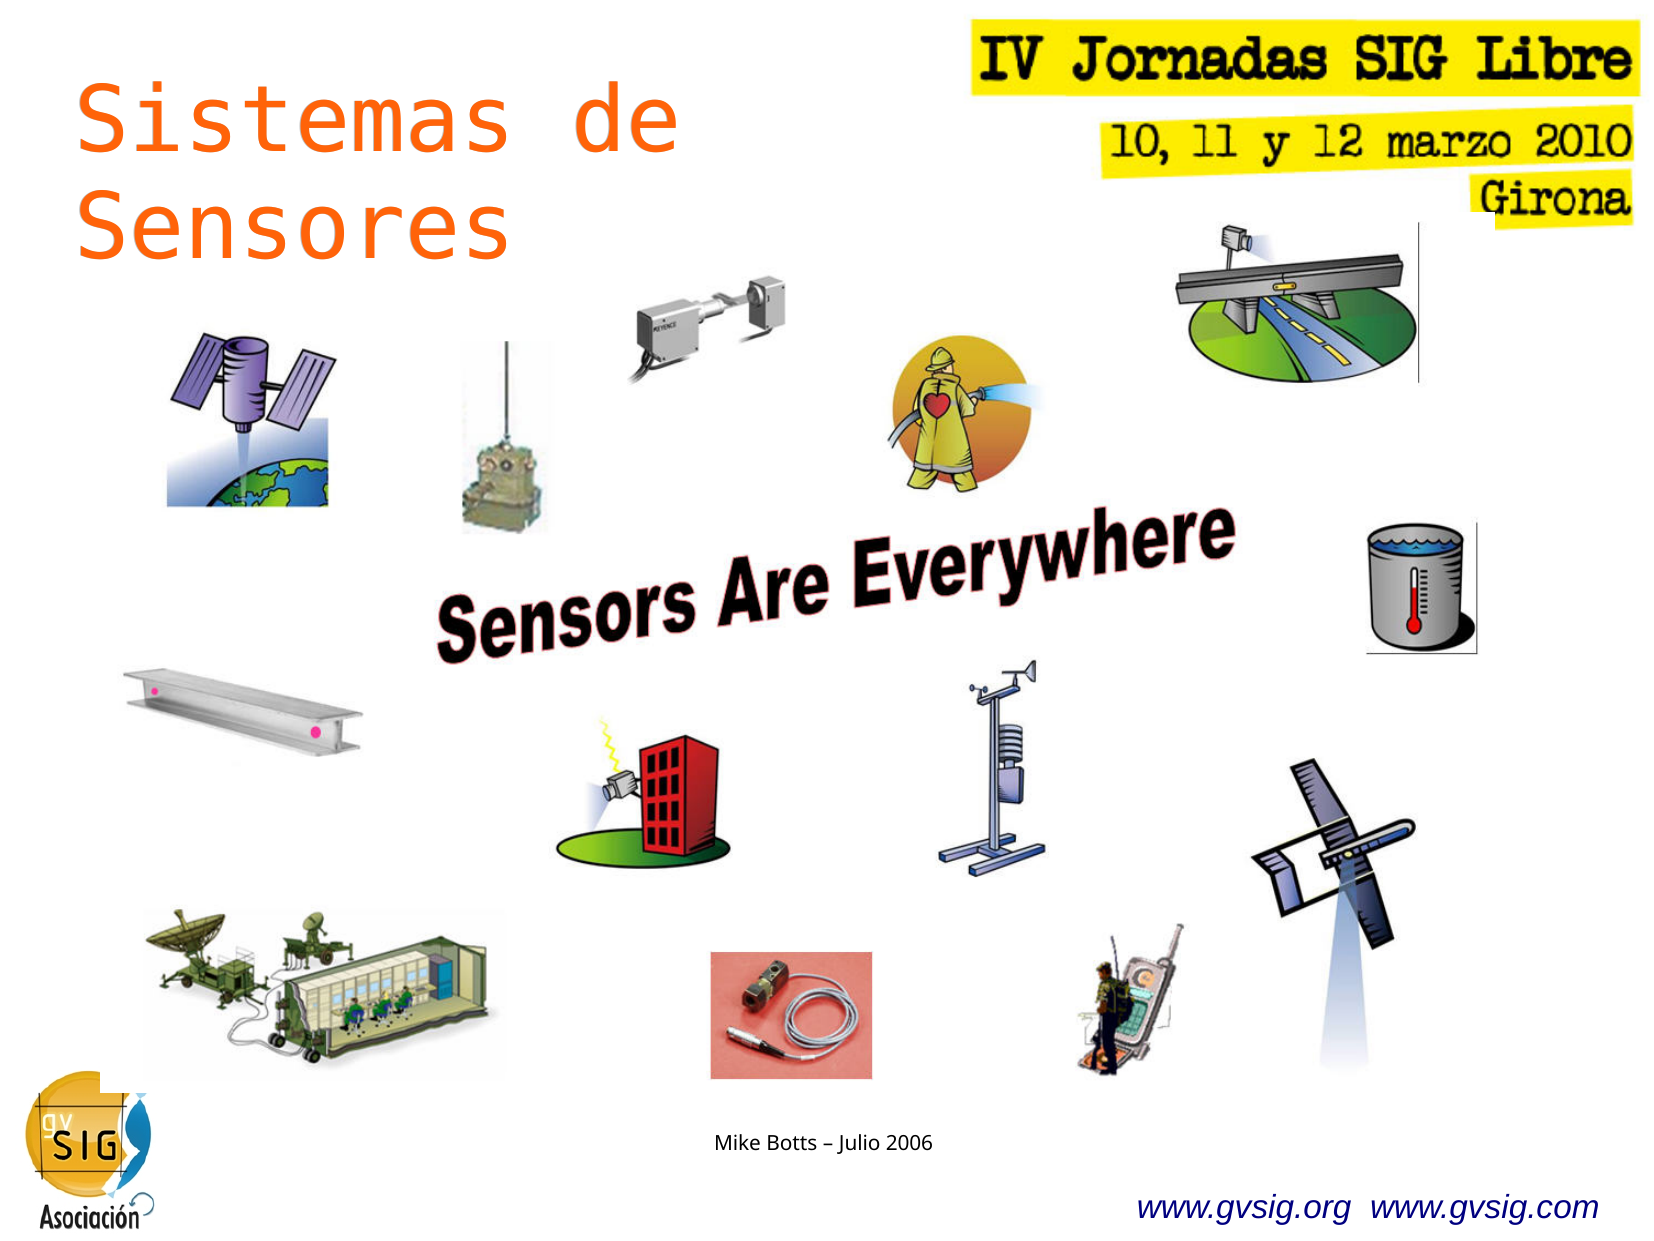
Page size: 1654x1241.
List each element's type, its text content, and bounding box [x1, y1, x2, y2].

text_box Sistemas de Sensores [59, 59, 1471, 289]
picture [0, 0, 1654, 1241]
text_box Mike Botts – Julio 2006 [699, 1120, 948, 1165]
